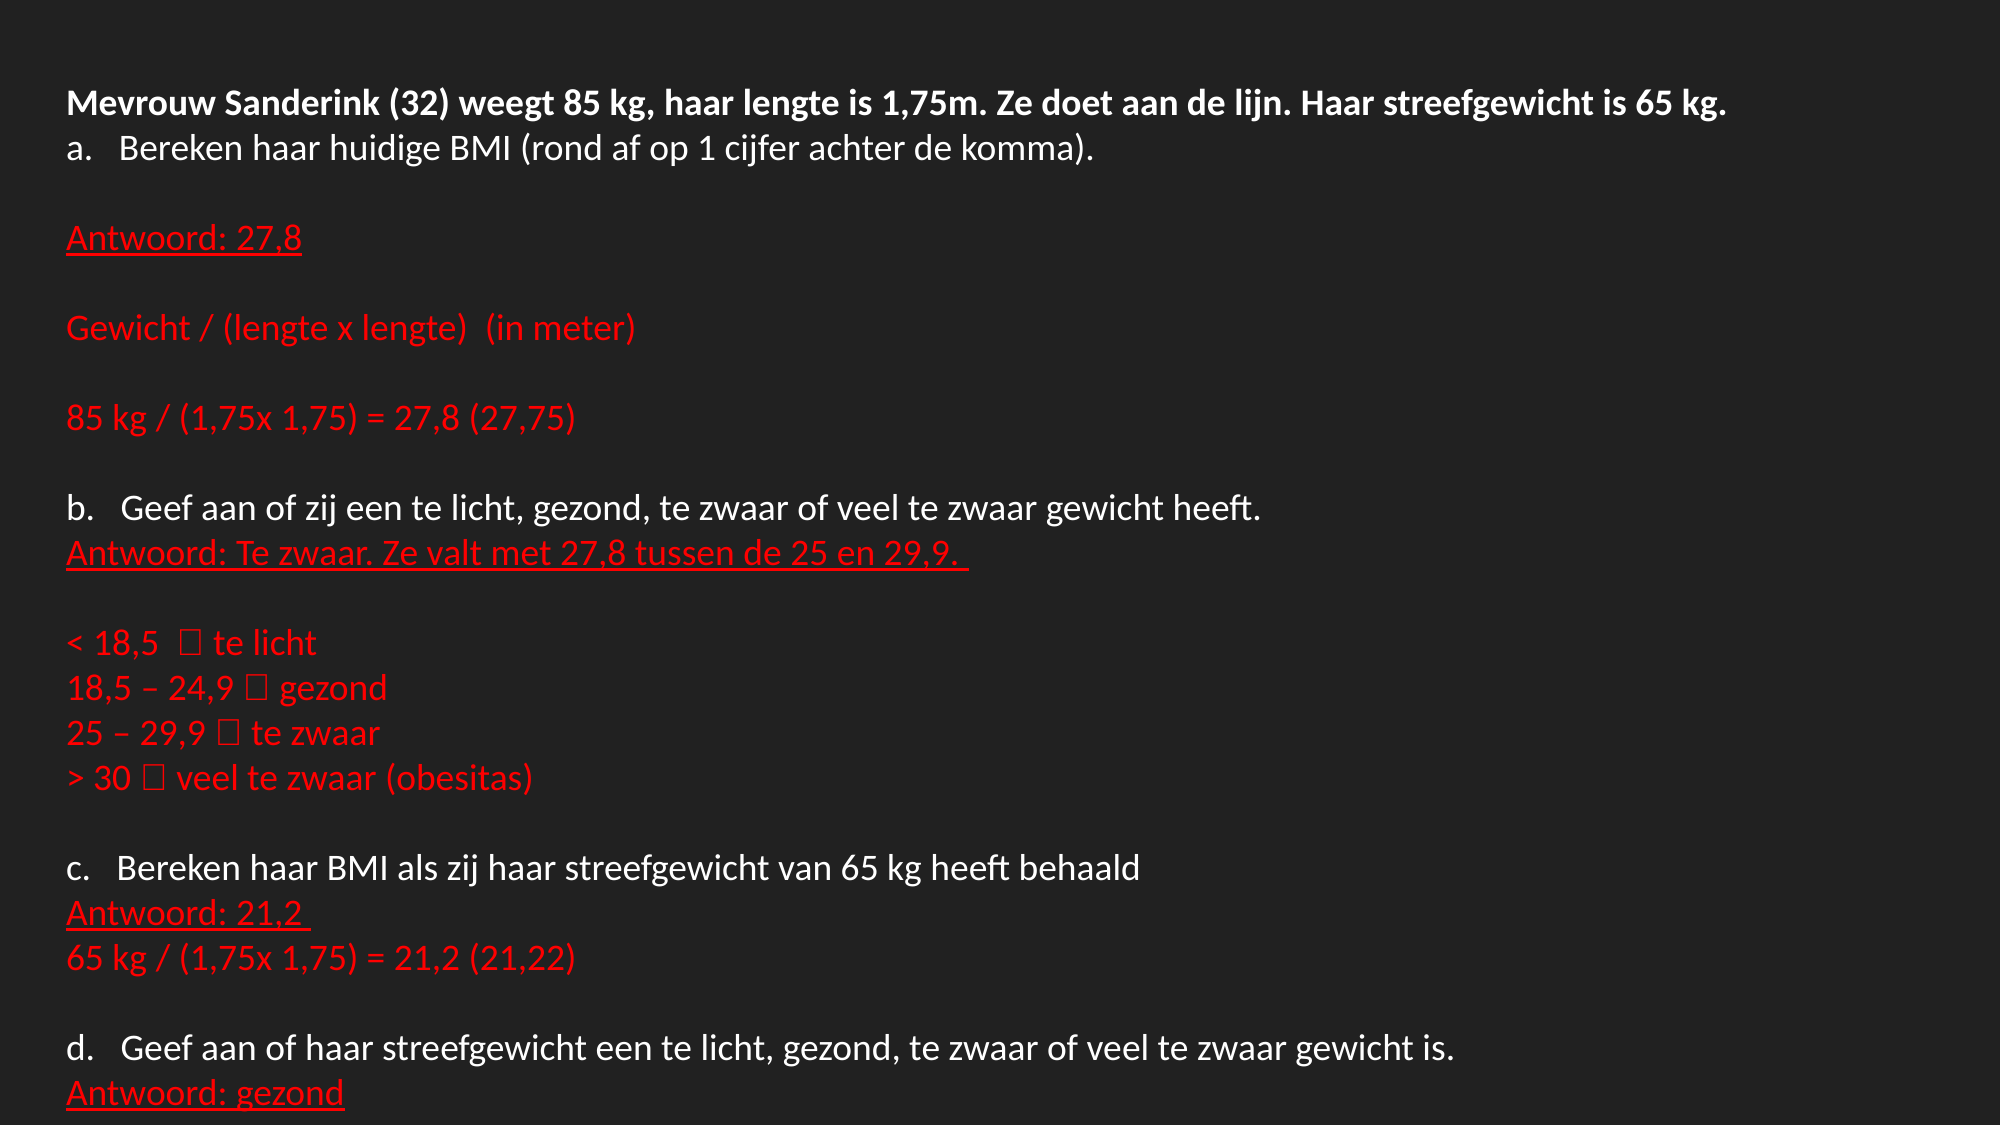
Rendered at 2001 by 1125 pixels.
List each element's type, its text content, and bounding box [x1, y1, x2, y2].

text_box Mevrouw Sanderink (32) weegt 85 kg, haar lengte is 1,75m. Ze doet aan de lijn. Haar streefgewicht is 65 kg. a. Bereken haar huidige BMI (rond af op 1 cijfer achter de komma). Antwoord: 27,8 Gewicht / (lengte x lengte) (in meter) 85 kg / (1,75x 1,75) = 27,8 (27,75) b. Geef aan of zij een te licht, gezond, te zwaar of veel te zwaar gewicht heeft. Antwoord: Te zwaar. Ze valt met 27,8 tussen de 25 en 29,9. < 18,5  te licht 18,5 – 24,9  gezond 25 – 29,9  te zwaar > 30  veel te zwaar (obesitas) c. Bereken haar BMI als zij haar streefgewicht van 65 kg heeft behaald Antwoord: 21,2 65 kg / (1,75x 1,75) = 21,2 (21,22) d. Geef aan of haar streefgewicht een te licht, gezond, te zwaar of veel te zwaar gewicht is. Antwoord: gezond [51, 71, 1848, 1121]
